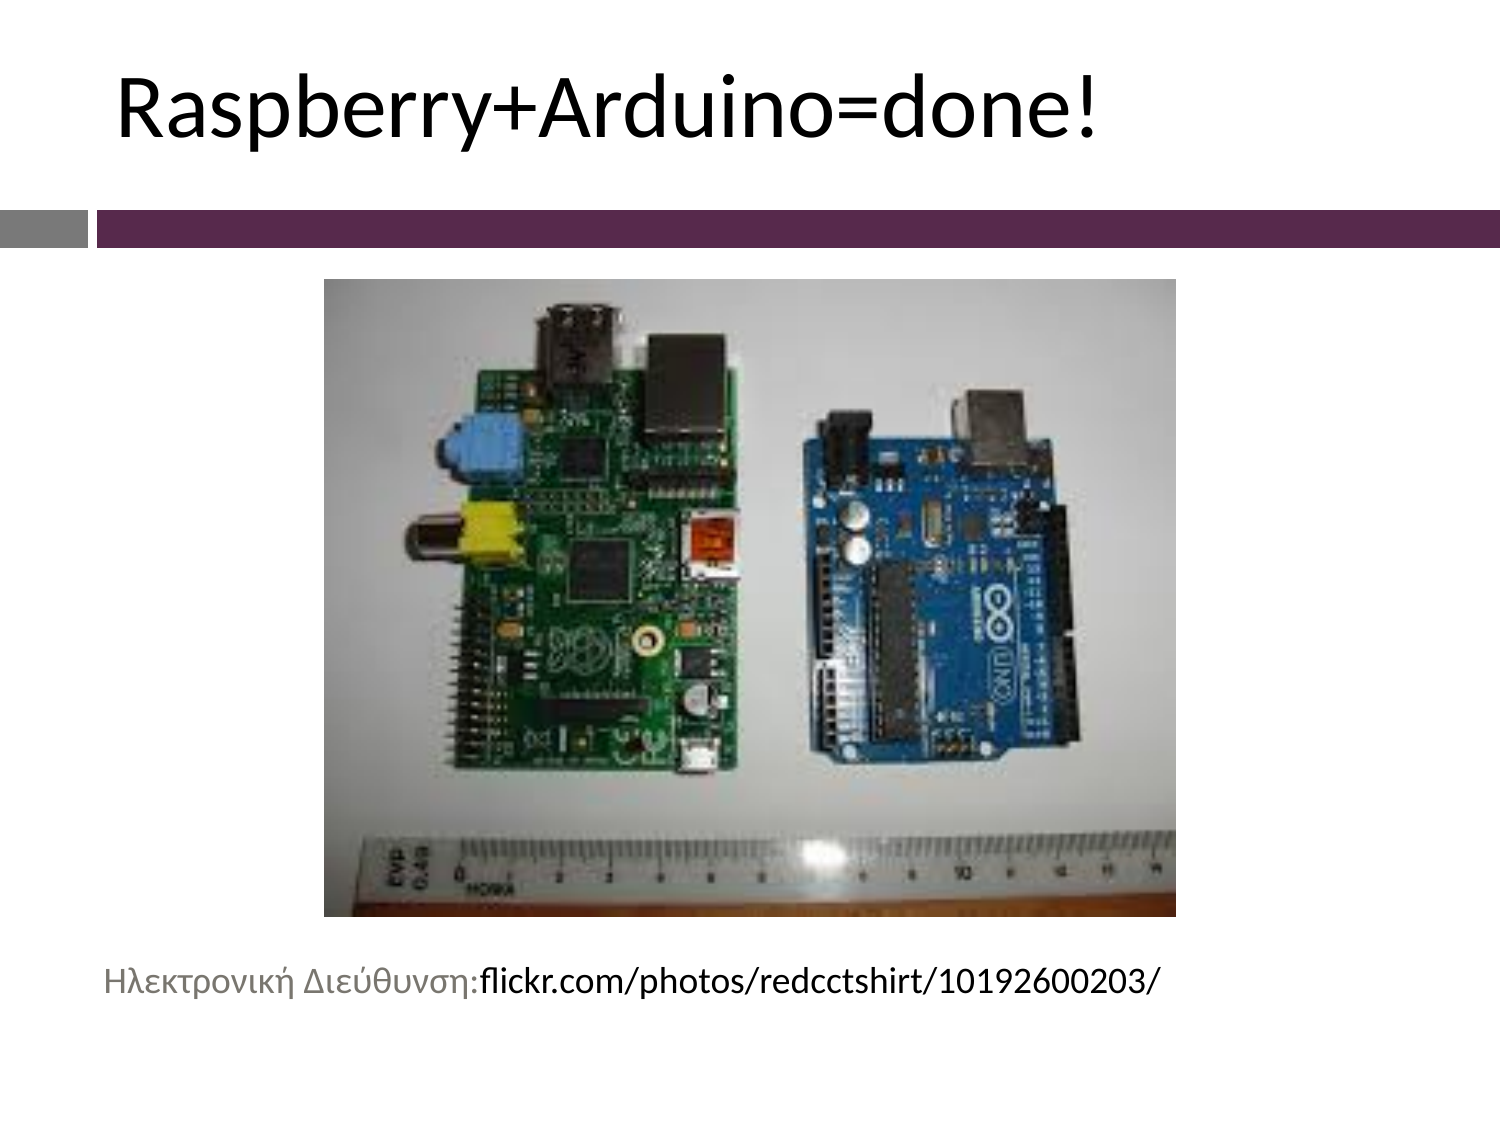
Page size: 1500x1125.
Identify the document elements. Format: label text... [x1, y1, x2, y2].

picture [324, 279, 1176, 917]
text_box Ηλεκτρονική Διεύθυνση:flickr.com/photos/redcctshirt/10192600203/ [88, 958, 1423, 1011]
title Raspberry+Arduino=done! [100, 19, 1438, 182]
